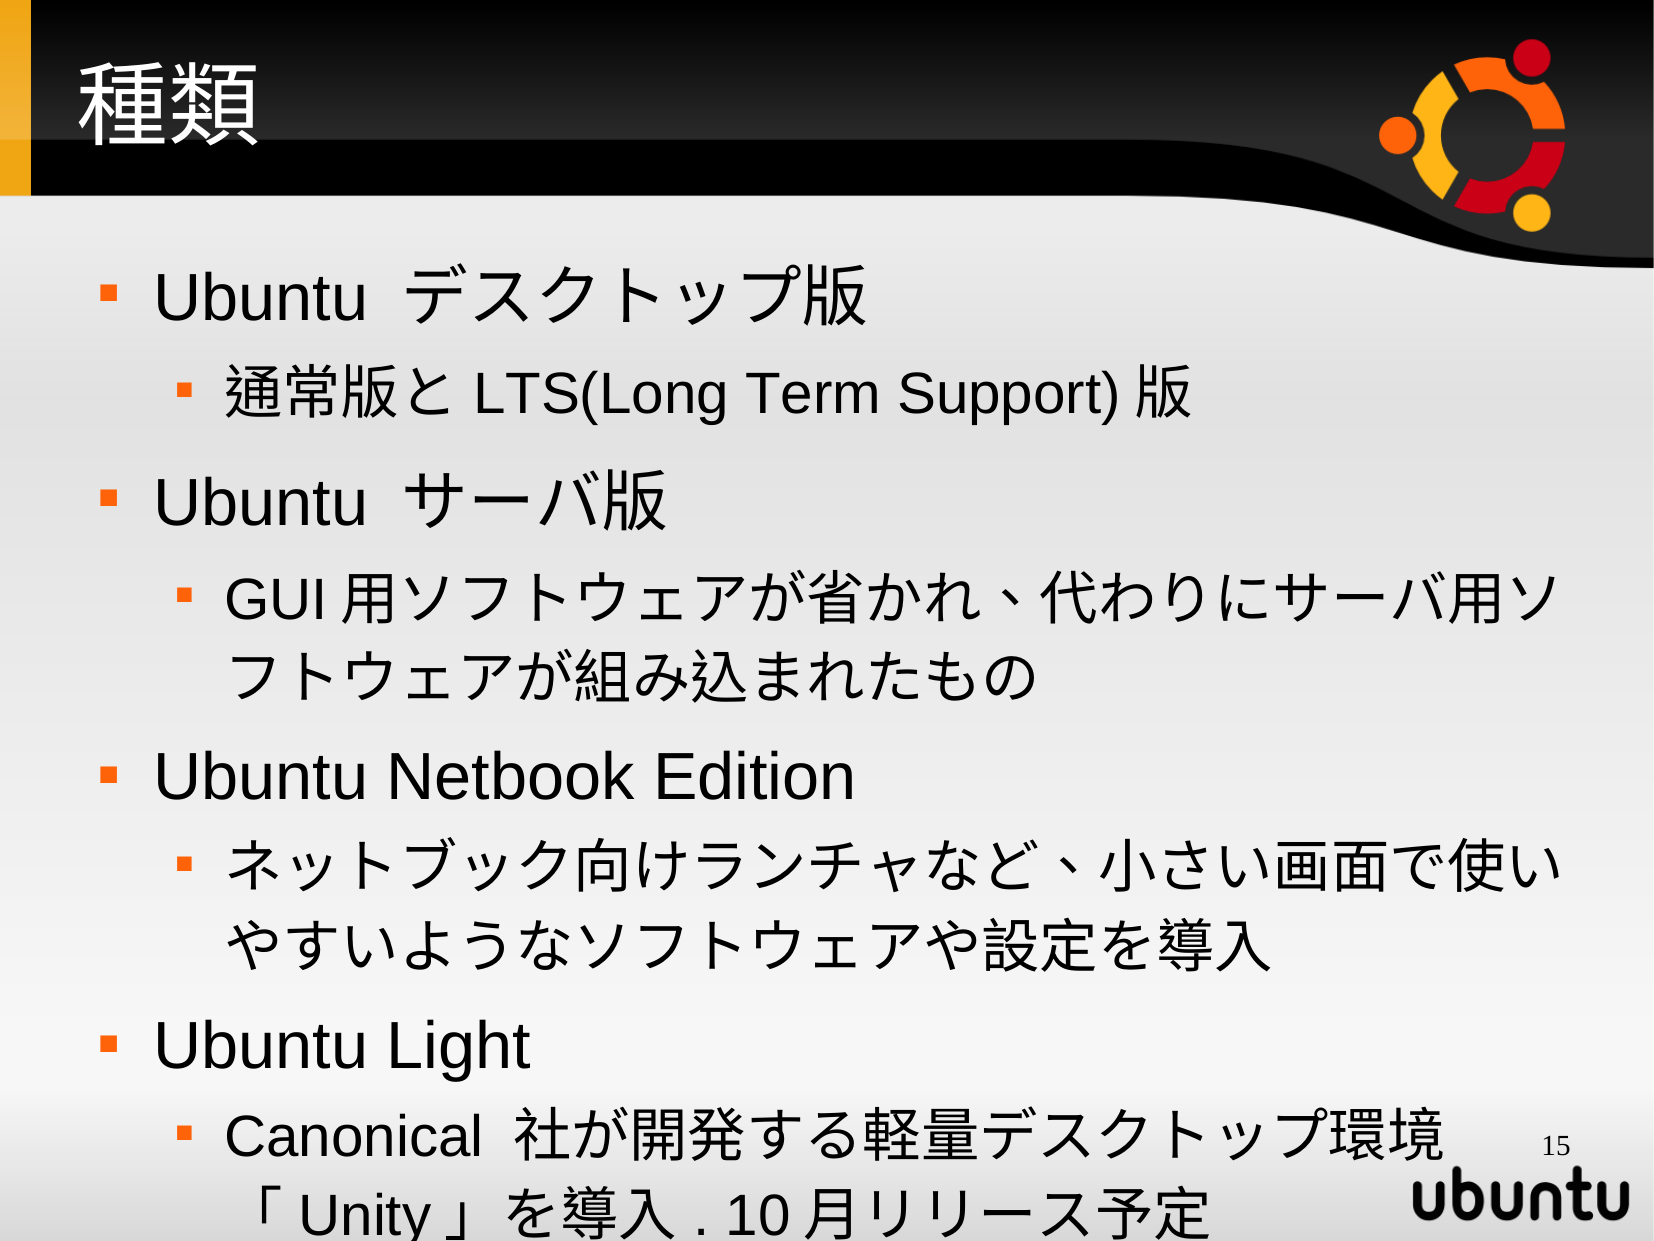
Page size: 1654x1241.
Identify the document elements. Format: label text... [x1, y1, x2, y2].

list Ubuntu デスクトップ版 通常版とLTS(Long Term Support)版 Ubuntu サーバ版 GUI用ソフトウェアが省かれ、代わりにサーバ用ソフトウェアが組み込まれたもの Ubuntu Netbook Edition ネットブック向けランチャなど、小さい画面で使いやすいようなソフトウェアや設定を導入 Ubuntu Light Canonical 社が開発する軽量デスクトップ環境「Unity」を導入. 10月リリース予定 [82, 248, 1571, 1115]
title 種類 [76, 7, 1565, 200]
picture [0, 0, 1654, 1241]
